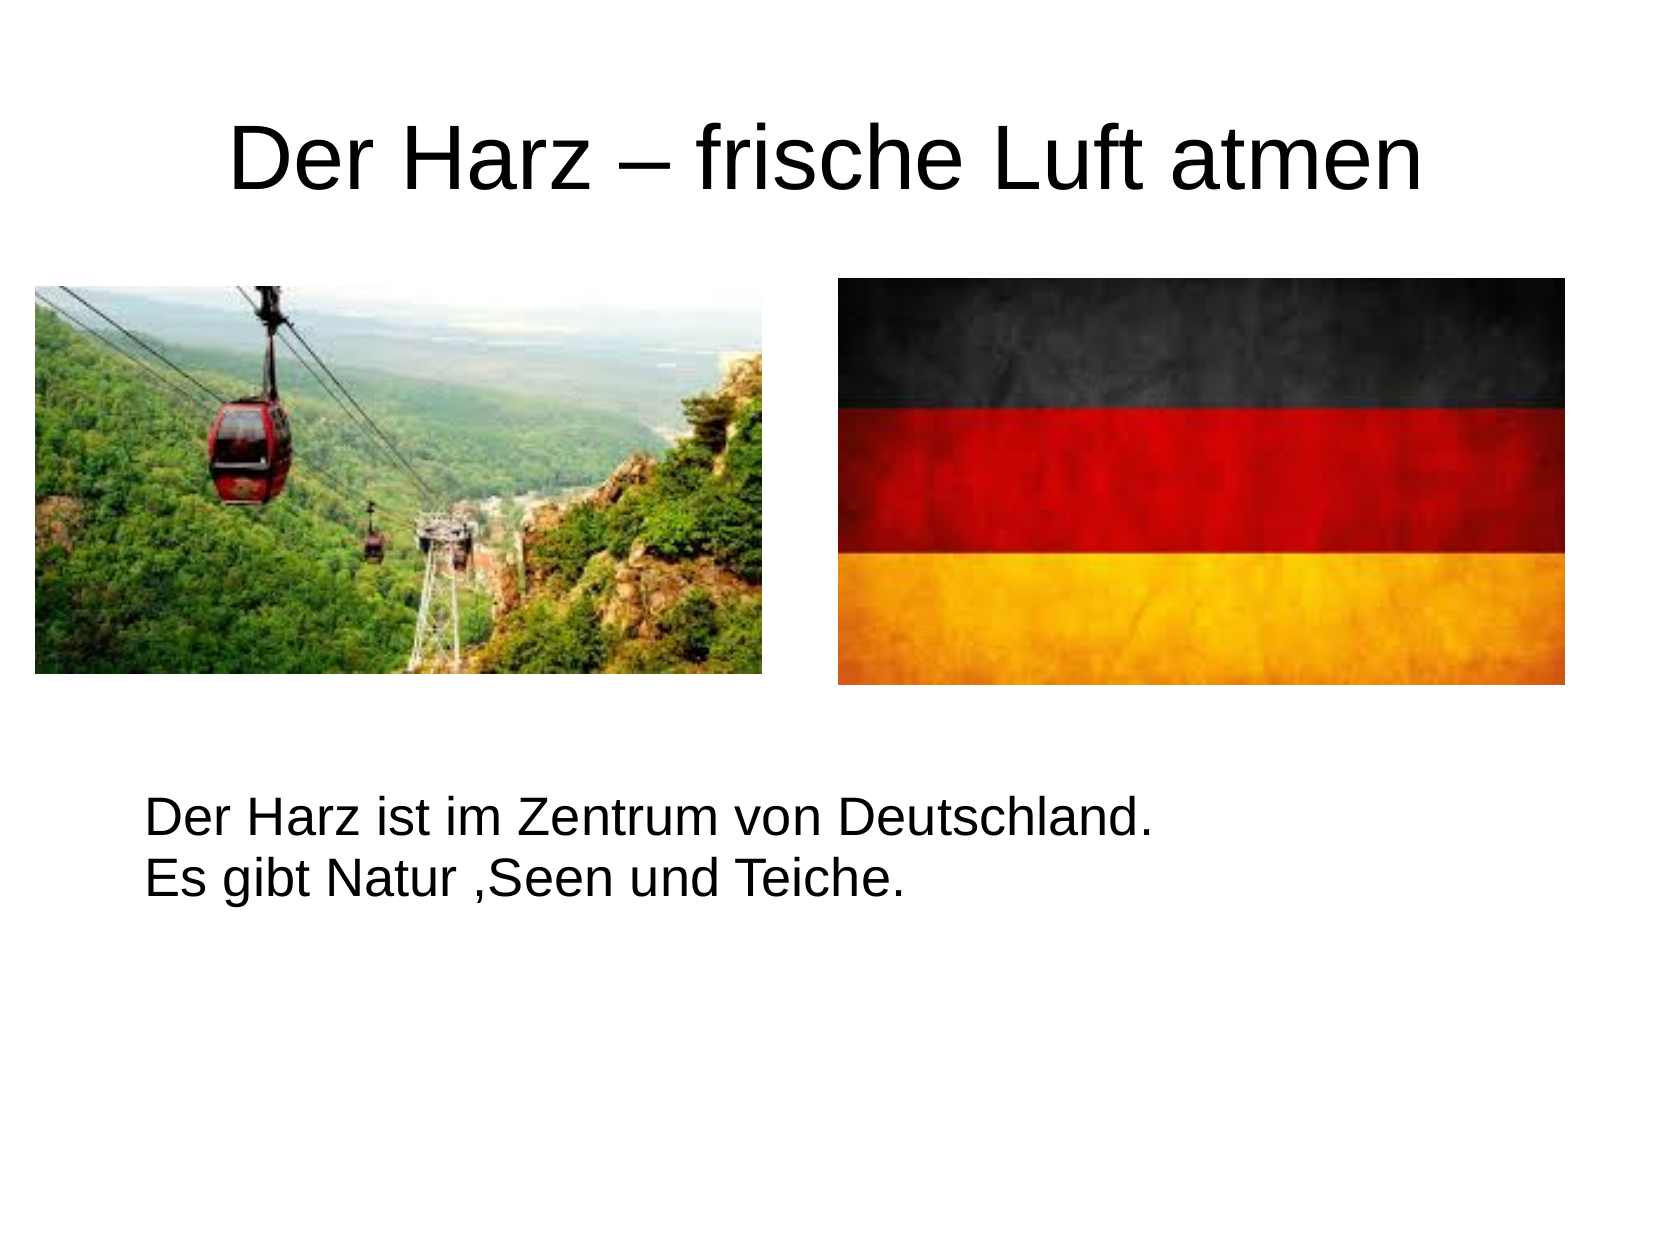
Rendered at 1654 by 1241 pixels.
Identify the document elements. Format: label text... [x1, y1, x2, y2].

title Der Harz – frische Luft atmen [82, 49, 1571, 257]
picture [838, 278, 1565, 686]
picture [35, 286, 762, 674]
text_box Der Harz ist im Zentrum von Deutschland. Es gibt Natur ,Seen und Teiche. [129, 779, 1179, 921]
